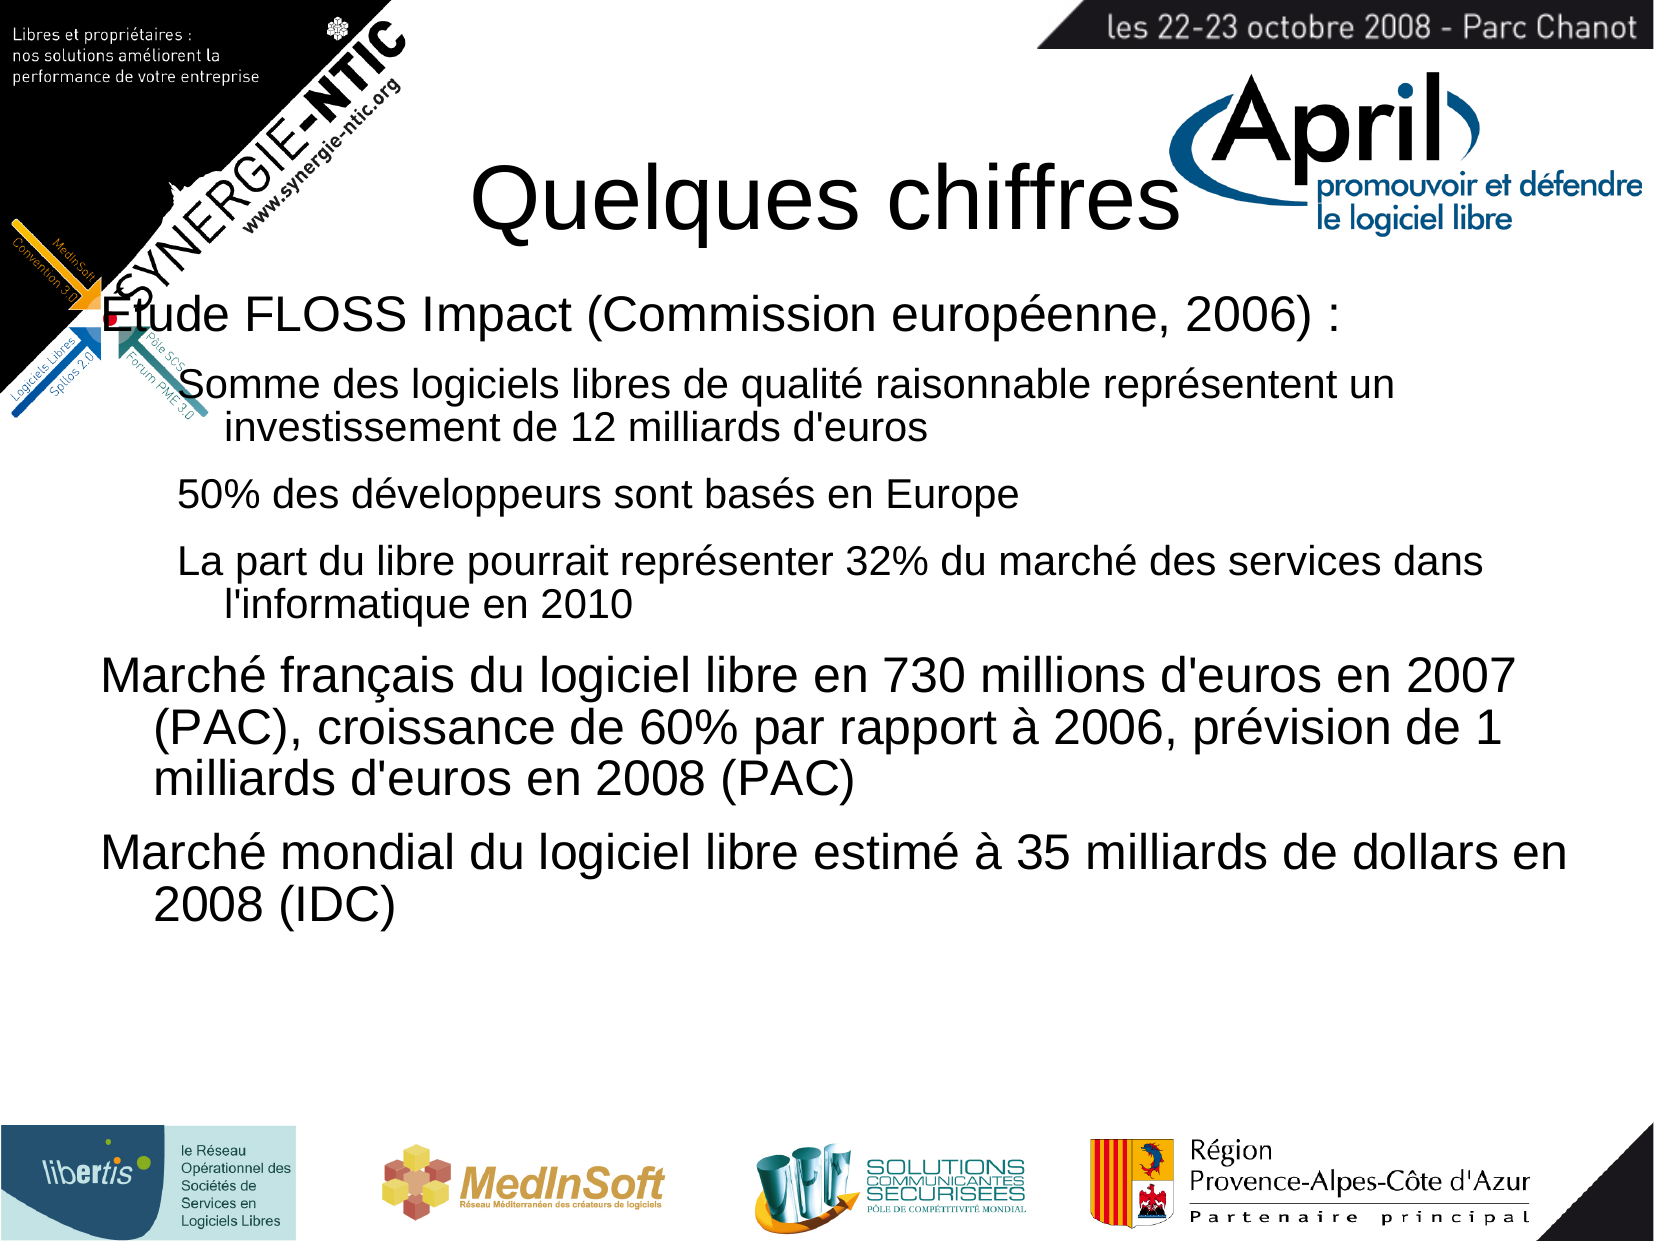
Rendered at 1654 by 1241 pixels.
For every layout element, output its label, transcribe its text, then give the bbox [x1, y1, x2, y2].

picture [1169, 53, 1642, 244]
picture [0, 0, 414, 429]
picture [1037, 0, 1654, 49]
picture [744, 1136, 1040, 1241]
picture [377, 1139, 674, 1227]
title Quelques chiffres [82, 53, 1571, 252]
list Étude FLOSS Impact (Commission européenne, 2006) : Somme des logiciels libres de qualité raisonnable représentent un investissement de 12 milliards d'euros 50% des développeurs sont basés en Europe La part du libre pourrait représenter 32% du marché des services dans l'informatique en 2010 Marché français du logiciel libre en 730 millions d'euros en 2007 (PAC), croissance de 60% par rapport à 2006, prévision de 1 milliards d'euros en 2008 (PAC) Marché mondial du logiciel libre estimé à 35 milliards de dollars en 2008 (IDC) [82, 290, 1571, 1094]
picture [1081, 1121, 1654, 1241]
picture [0, 1125, 296, 1241]
